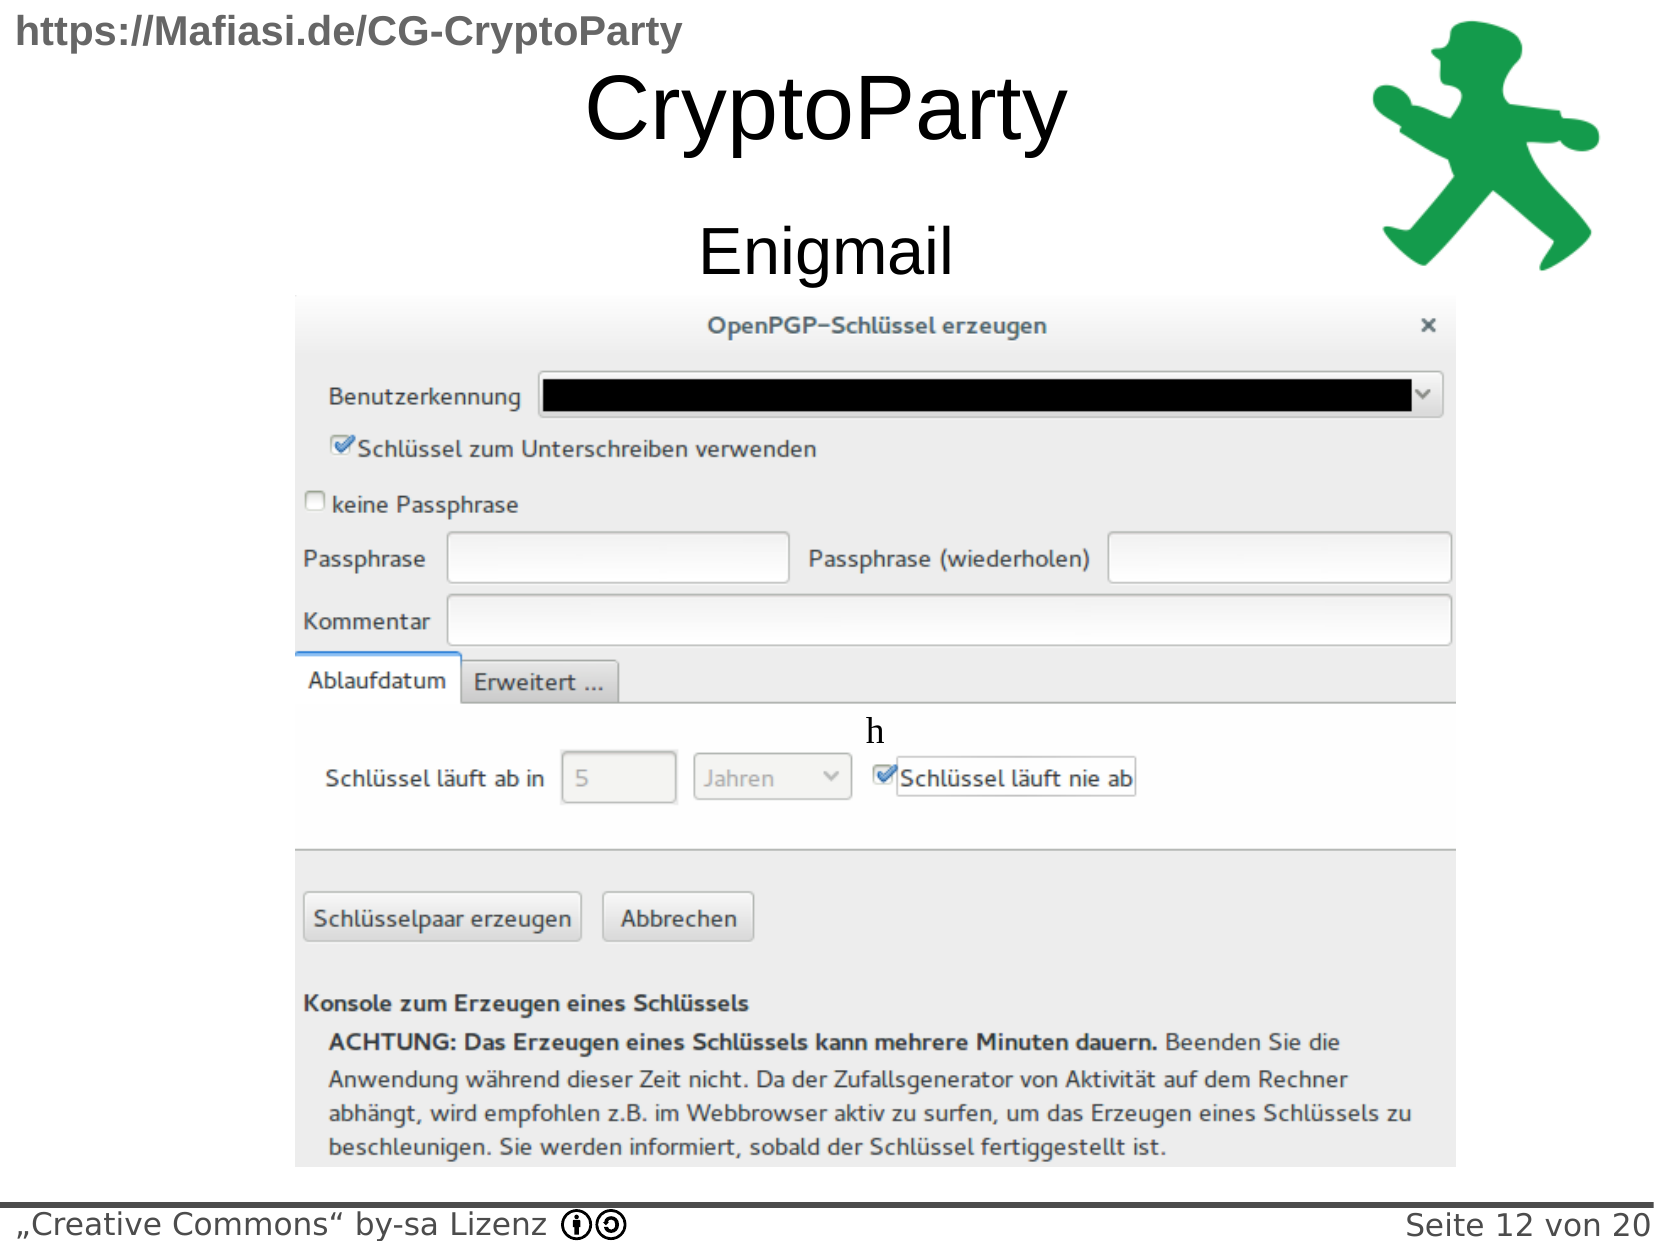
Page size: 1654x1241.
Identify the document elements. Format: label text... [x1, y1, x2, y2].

picture [1317, 0, 1654, 313]
text_box Enigmail [37, 206, 1616, 465]
picture [295, 295, 1456, 1167]
